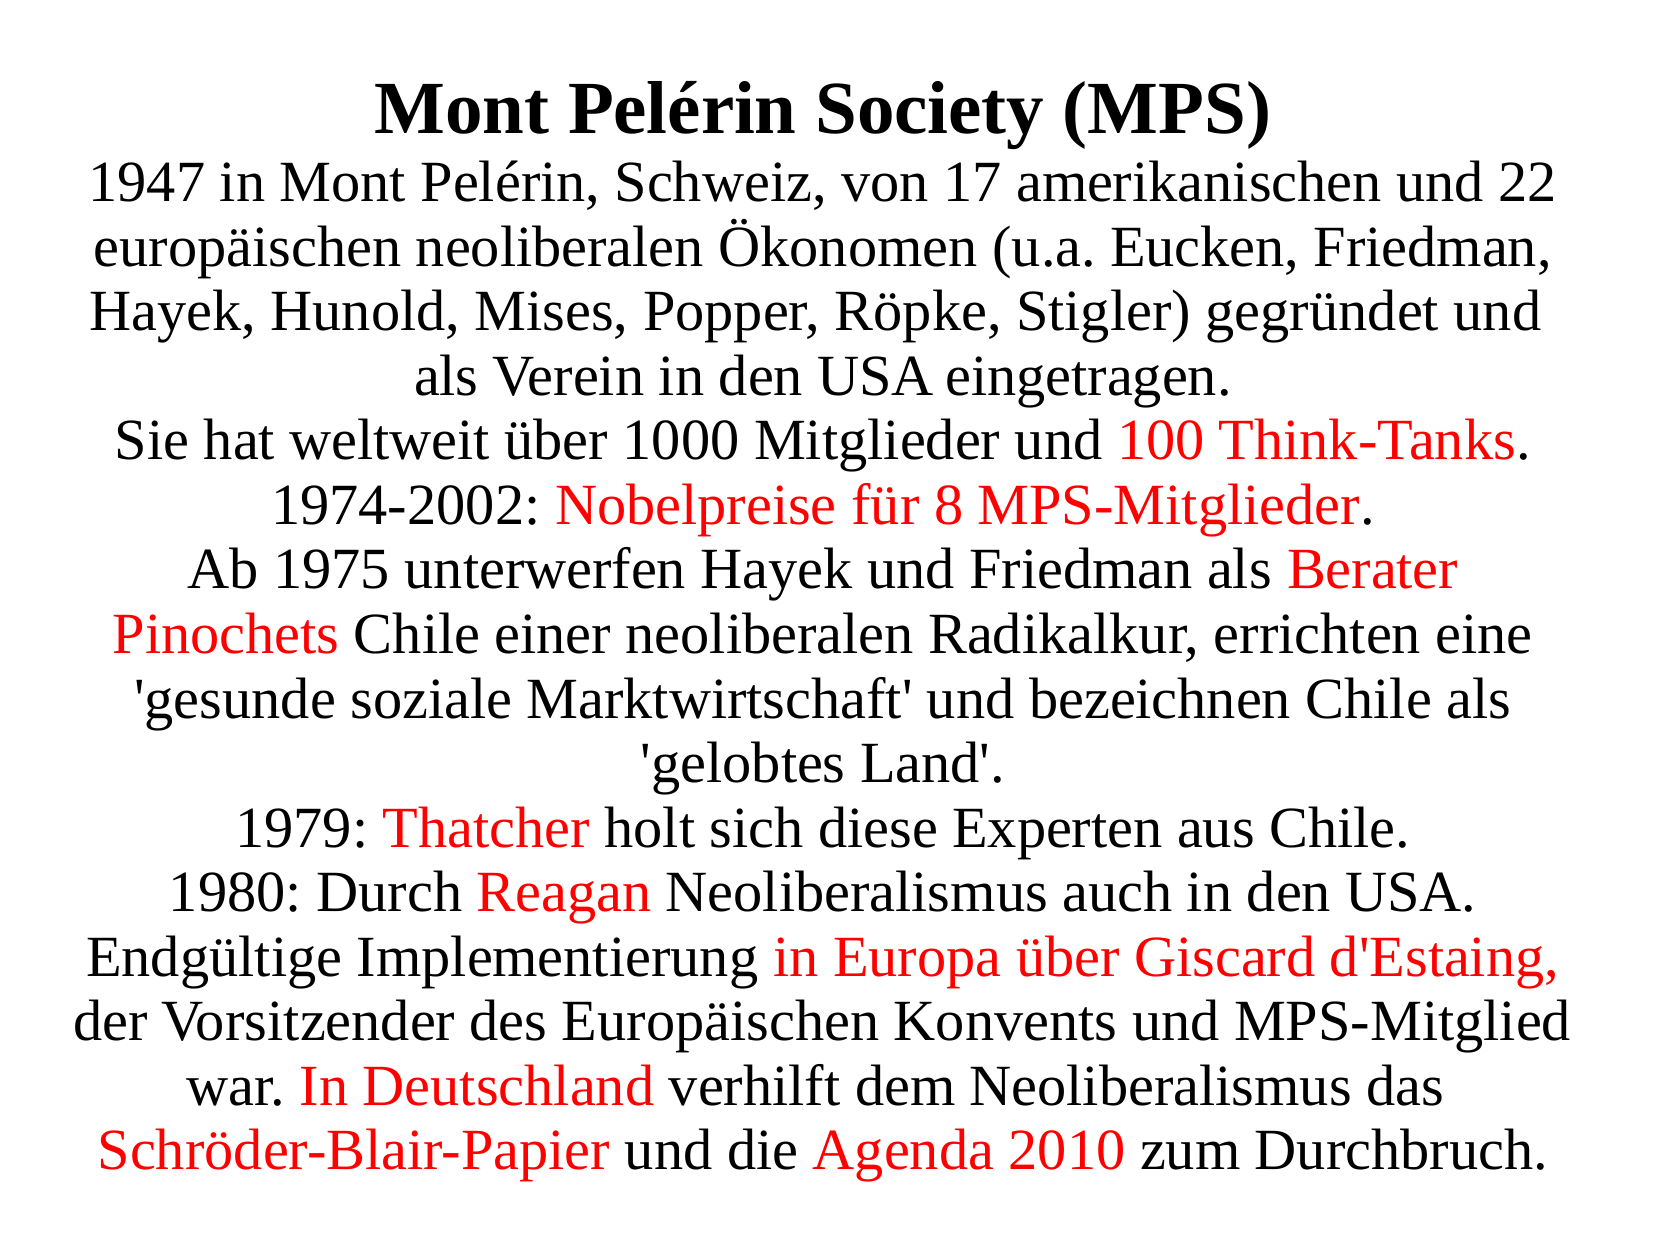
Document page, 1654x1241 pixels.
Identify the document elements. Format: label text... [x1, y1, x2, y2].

text_box Mont Pelérin Society (MPS) 1947 in Mont Pelérin, Schweiz, von 17 amerikanischen und 22 europäischen neoliberalen Ökonomen (u.a. Eucken, Friedman, Hayek, Hunold, Mises, Popper, Röpke, Stigler) gegründet und als Verein in den USA eingetragen. Sie hat weltweit über 1000 Mitglieder und 100 Think-Tanks. 1974-2002: Nobelpreise für 8 MPS-Mitglieder. Ab 1975 unterwerfen Hayek und Friedman als Berater Pinochets Chile einer neoliberalen Radikalkur, errichten eine 'gesunde soziale Marktwirtschaft' und bezeichnen Chile als 'gelobtes Land'. 1979: Thatcher holt sich diese Experten aus Chile. 1980: Durch Reagan Neoliberalismus auch in den USA. Endgültige Implementierung in Europa über Giscard d'Estaing, der Vorsitzender des Europäischen Konvents und MPS-Mitglied war. In Deutschland verhilft dem Neoliberalismus das Schröder-Blair-Papier und die Agenda 2010 zum Durchbruch. [59, 59, 1595, 1190]
